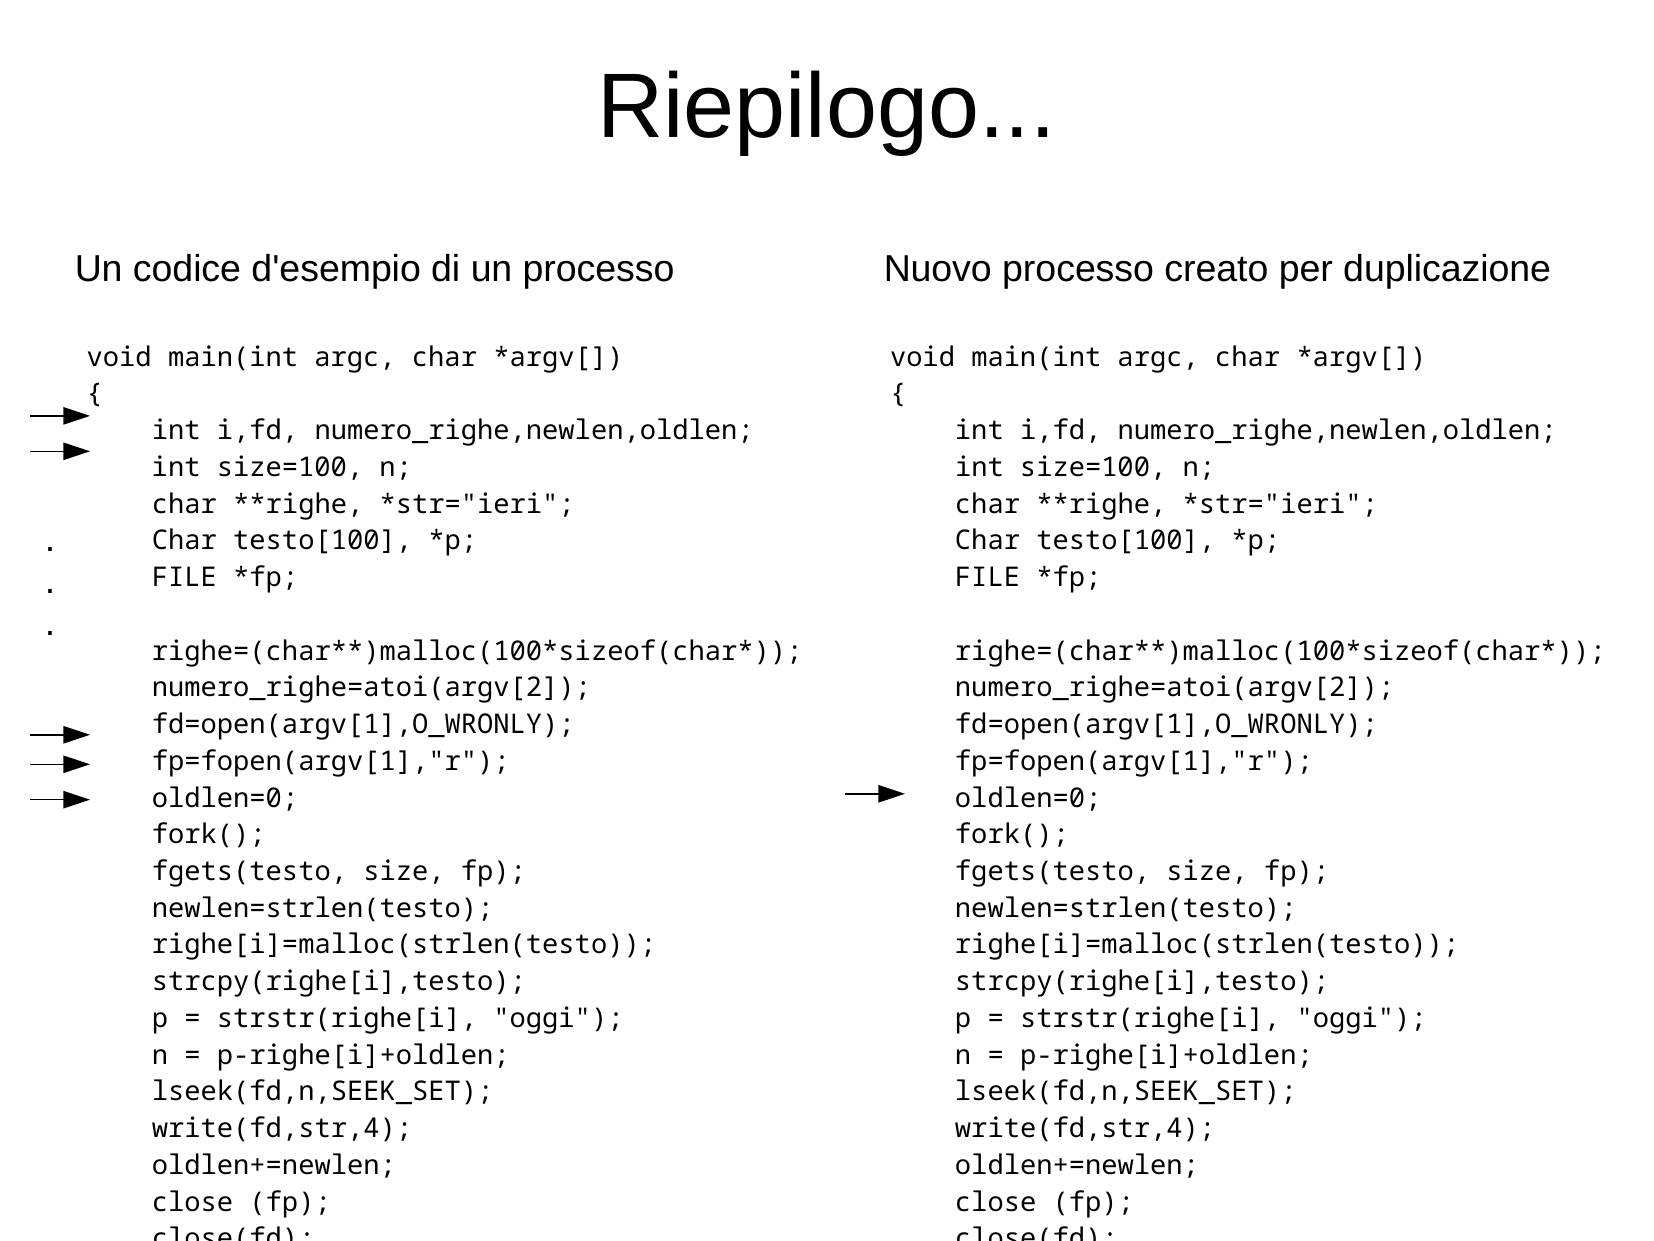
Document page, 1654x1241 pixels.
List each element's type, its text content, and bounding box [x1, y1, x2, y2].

title Riepilogo... [82, 2, 1571, 210]
text_box void main(int argc, char *argv[]) { int i,fd, numero_righe,newlen,oldlen; int size=100, n; char **righe, *str="ieri"; Char testo[100], *p; FILE *fp; righe=(char**)malloc(100*sizeof(char*)); numero_righe=atoi(argv[2]); fd=open(argv[1],O_WRONLY); fp=fopen(argv[1],"r"); oldlen=0; fork(); fgets(testo, size, fp); newlen=strlen(testo); righe[i]=malloc(strlen(testo)); strcpy(righe[i],testo); p = strstr(righe[i], "oggi"); n = p-righe[i]+oldlen; lseek(fd,n,SEEK_SET); write(fd,str,4); oldlen+=newlen; close (fp); close(fd); } [71, 330, 841, 1231]
text_box ... [30, 510, 72, 651]
text_box Nuovo processo creato per duplicazione [869, 240, 1654, 297]
text_box Un codice d'esempio di un processo [60, 240, 751, 297]
text_box void main(int argc, char *argv[]) { int i,fd, numero_righe,newlen,oldlen; int size=100, n; char **righe, *str="ieri"; Char testo[100], *p; FILE *fp; righe=(char**)malloc(100*sizeof(char*)); numero_righe=atoi(argv[2]); fd=open(argv[1],O_WRONLY); fp=fopen(argv[1],"r"); oldlen=0; fork(); fgets(testo, size, fp); newlen=strlen(testo); righe[i]=malloc(strlen(testo)); strcpy(righe[i],testo); p = strstr(righe[i], "oggi"); n = p-righe[i]+oldlen; lseek(fd,n,SEEK_SET); write(fd,str,4); oldlen+=newlen; close (fp); close(fd); } [875, 330, 1644, 1231]
